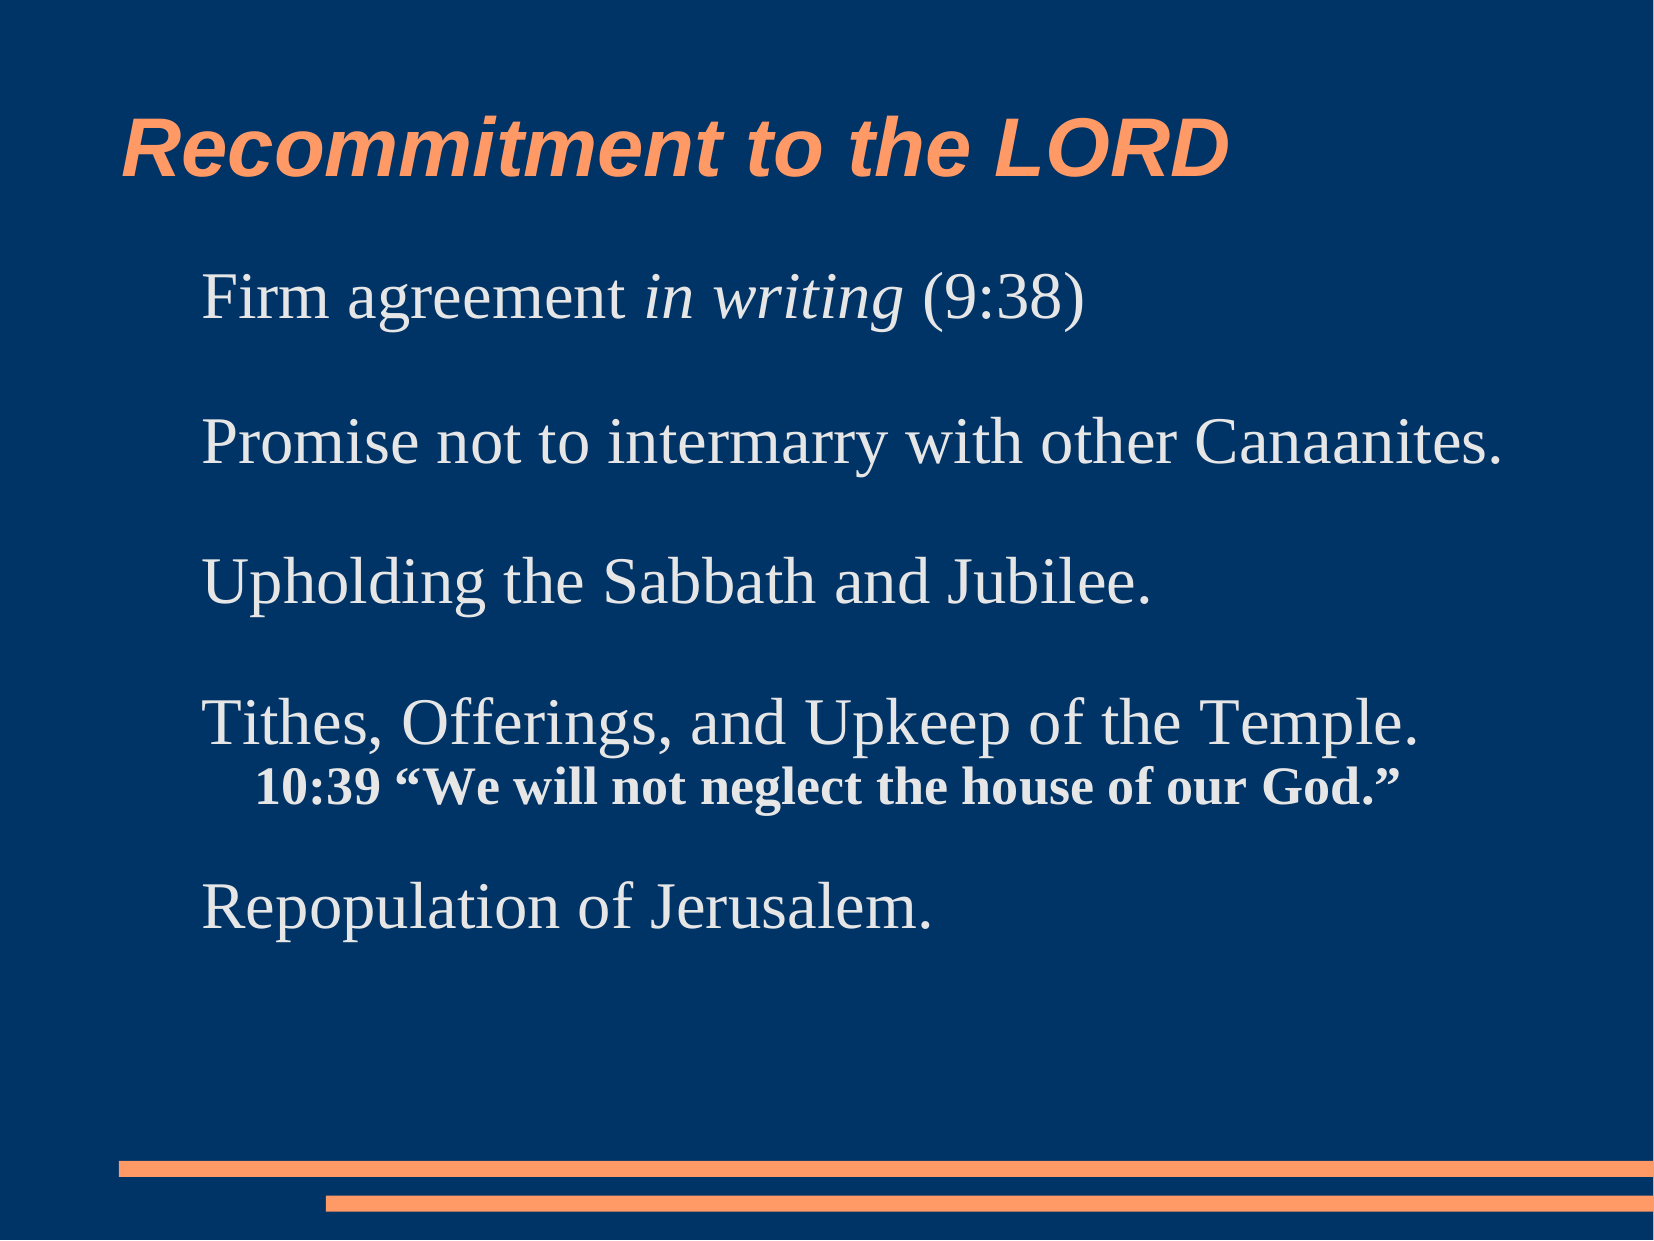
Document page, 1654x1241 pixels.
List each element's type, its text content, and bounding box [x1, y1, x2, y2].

title Recommitment to the LORD [121, 46, 1534, 254]
list Firm agreement in writing (9:38) Promise not to intermarry with other Canaanites. Upholding the Sabbath and Jubilee. Tithes, Offerings, and Upkeep of the Temple. 10:39 “We will not neglect the house of our God.” Repopulation of Jerusalem. [184, 262, 1576, 1088]
